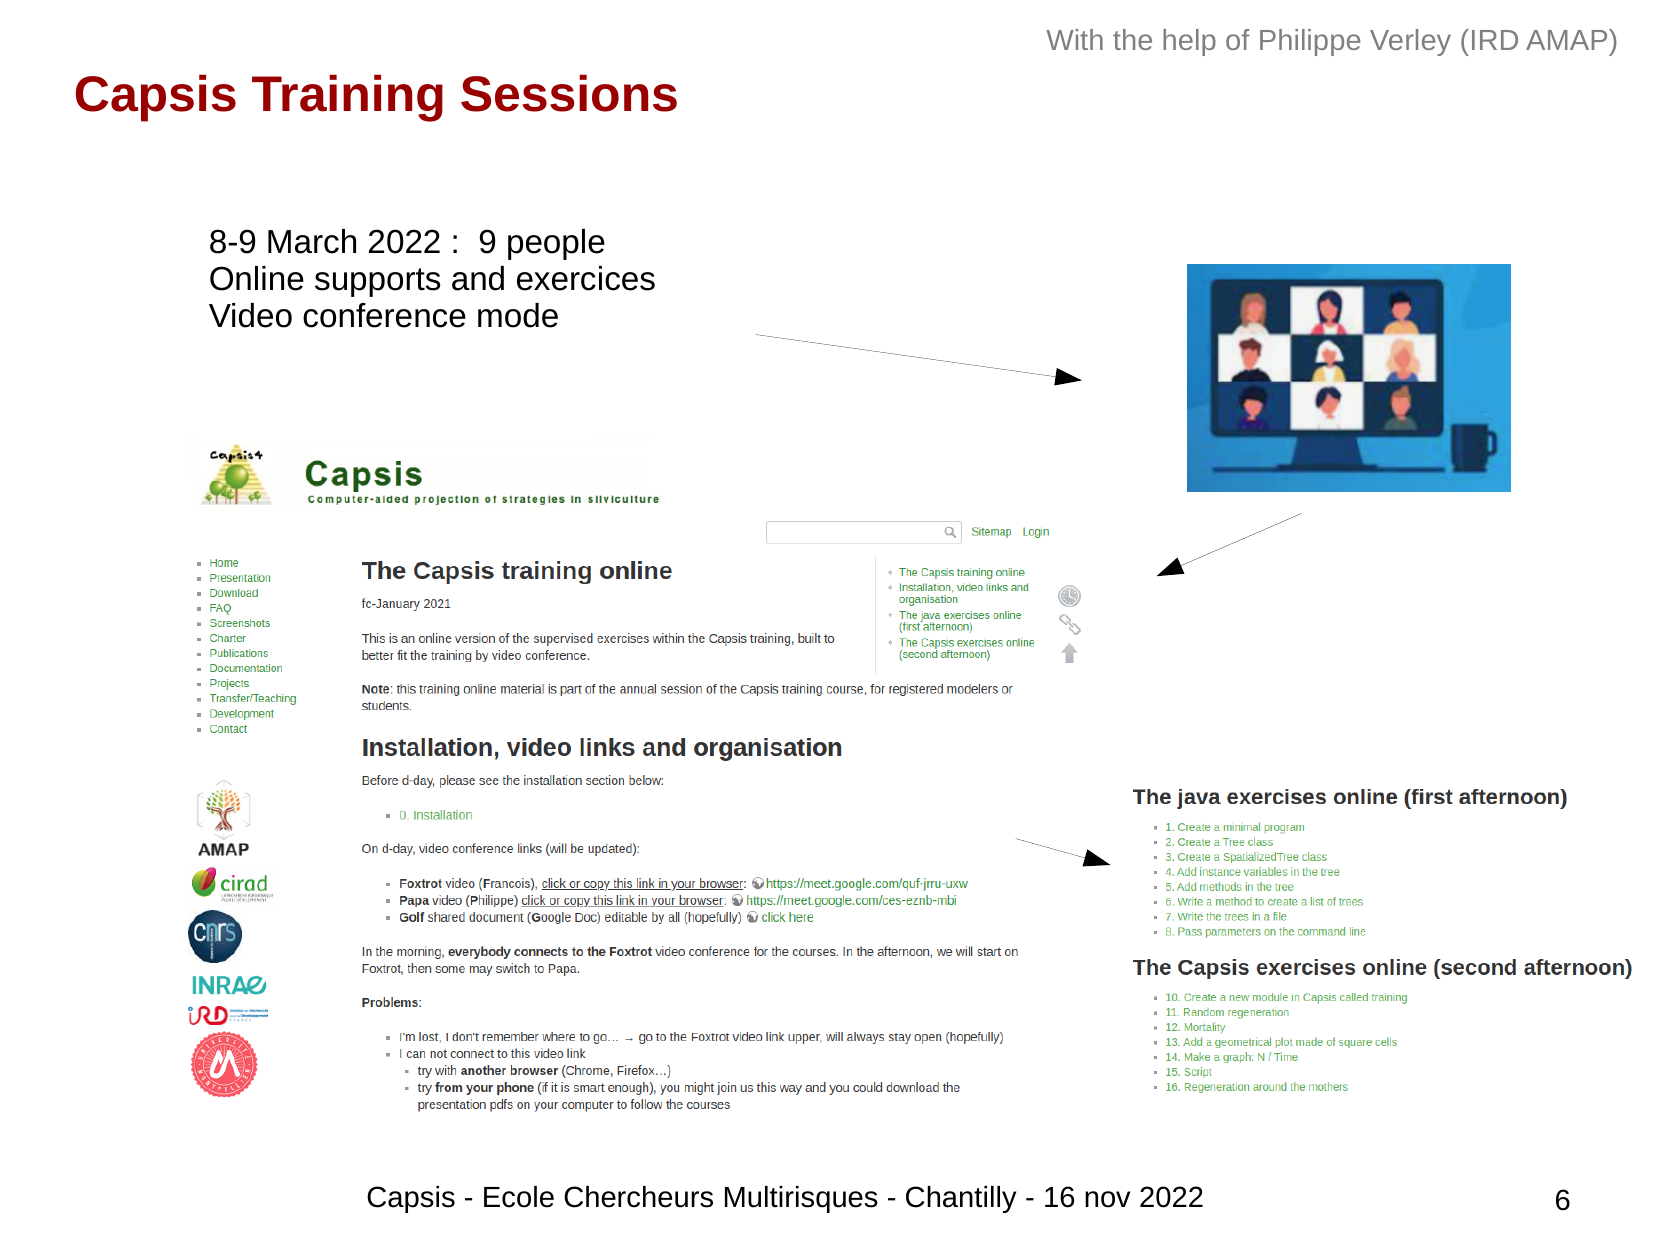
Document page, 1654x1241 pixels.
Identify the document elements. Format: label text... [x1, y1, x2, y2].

picture [1187, 264, 1511, 492]
picture [179, 433, 1097, 1112]
picture [1123, 782, 1654, 1099]
text_box 8-9 March 2022 : 9 people Online supports and exercices Video conference mode [193, 215, 1526, 390]
text_box With the help of Philippe Verley (IRD AMAP) [742, 16, 1635, 67]
text_box Capsis Training Sessions [59, 59, 1595, 131]
